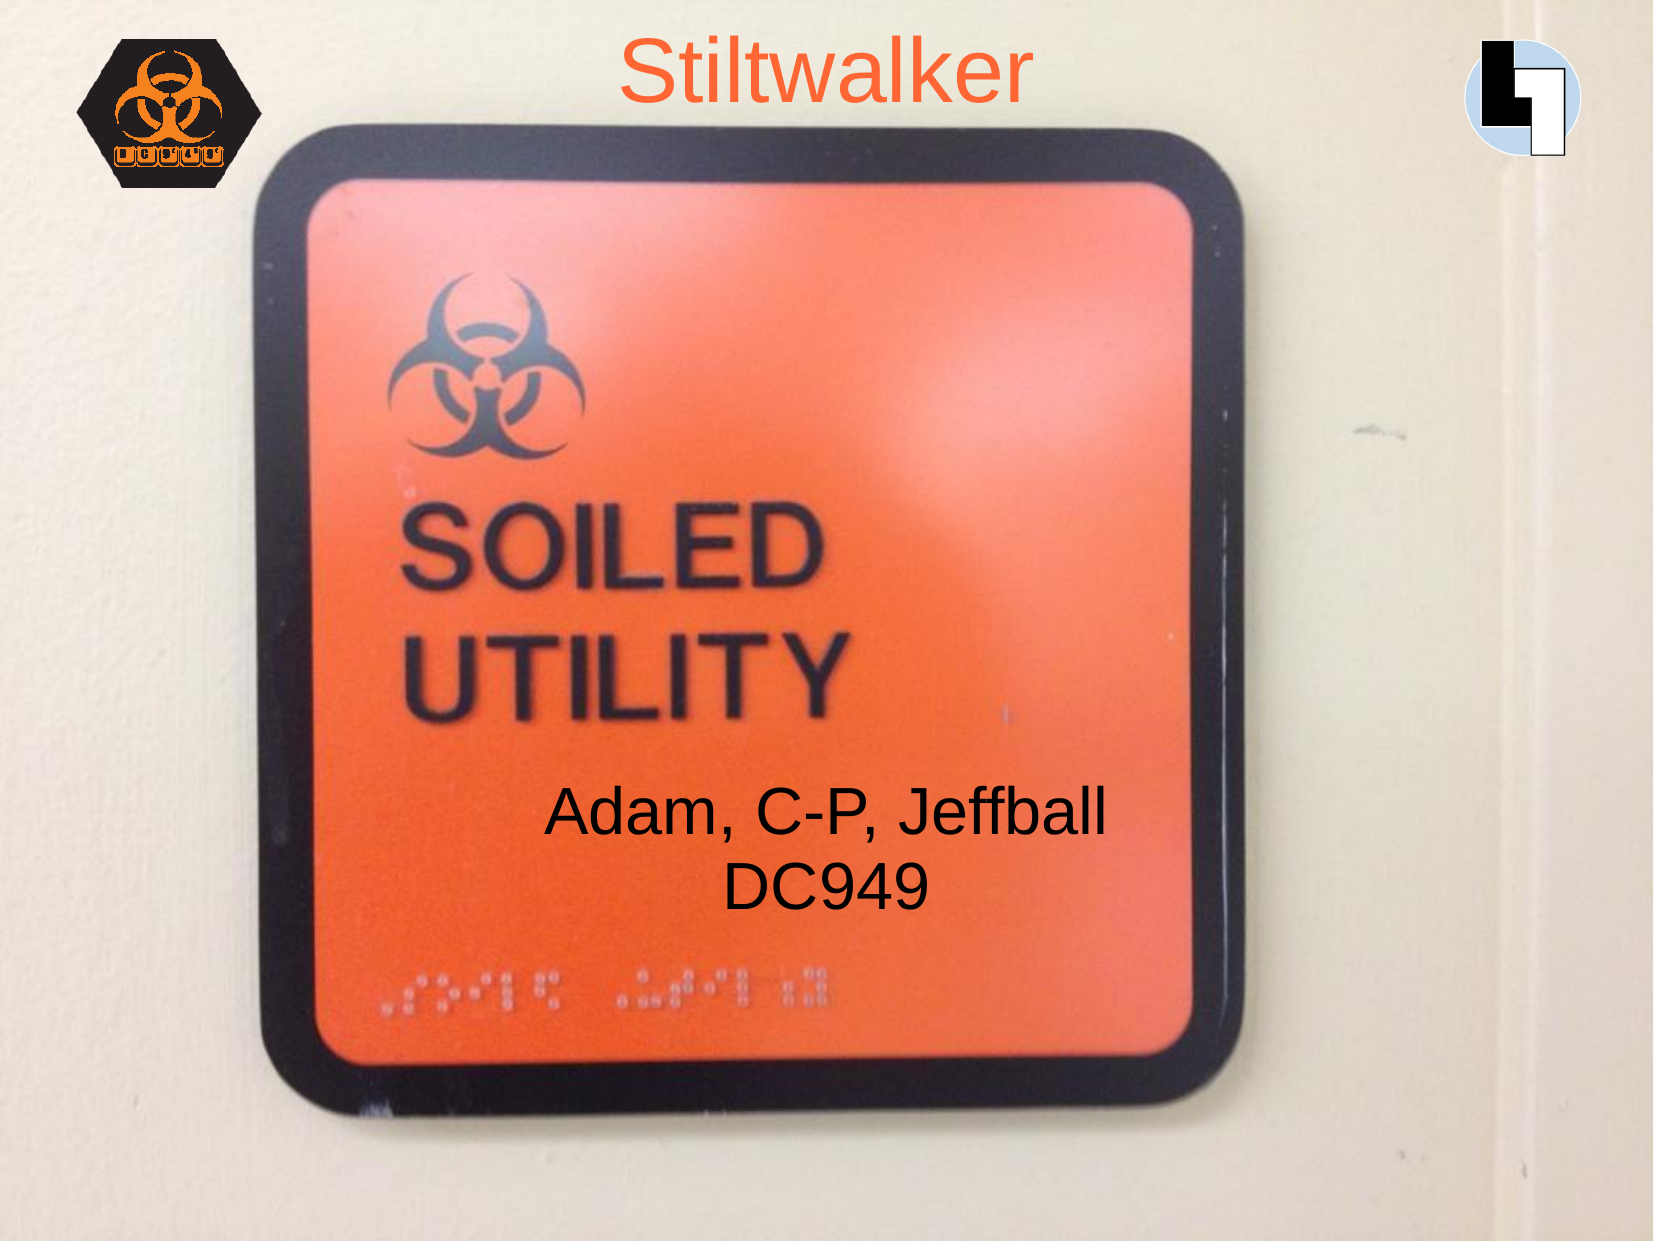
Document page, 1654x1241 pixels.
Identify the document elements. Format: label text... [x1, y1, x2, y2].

subtitle Adam, C-P, Jeffball DC949 [82, 290, 1571, 1109]
picture [0, 0, 1654, 1241]
title Stiltwalker [82, 0, 1571, 174]
